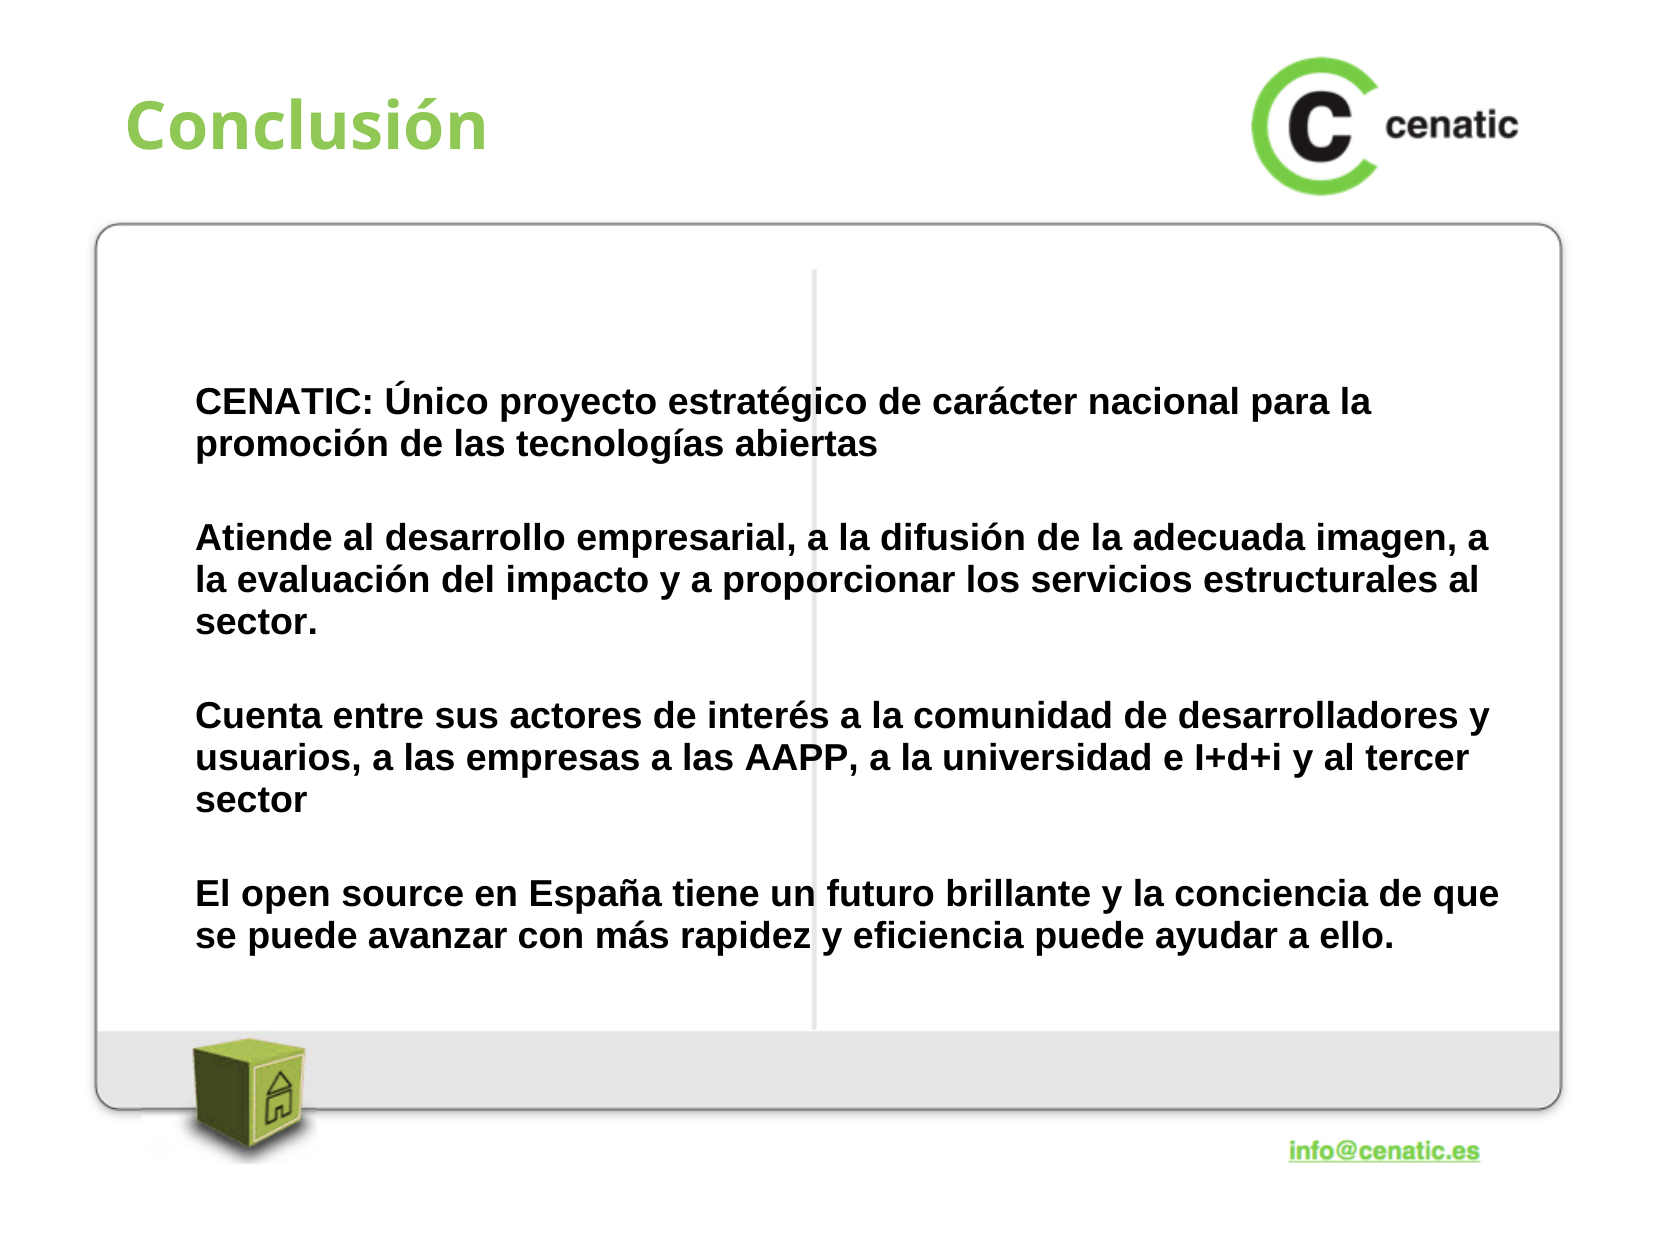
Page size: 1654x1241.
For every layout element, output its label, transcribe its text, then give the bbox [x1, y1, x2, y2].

picture [29, 29, 1630, 1230]
text_box Conclusión [118, 76, 1182, 176]
text_box CENATIC: Único proyecto estratégico de carácter nacional para la promoción de las tecnologías abiertas Atiende al desarrollo empresarial, a la difusión de la adecuada imagen, a la evaluación del impacto y a proporcionar los servicios estructurales al sector. Cuenta entre sus actores de interés a la comunidad de desarrolladores y usuarios, a las empresas a las AAPP, a la universidad e I+d+i y al tercer sector El open source en España tiene un futuro brillante y la conciencia de que se puede avanzar con más rapidez y eficiencia puede ayudar a ello. [188, 826, 1518, 963]
